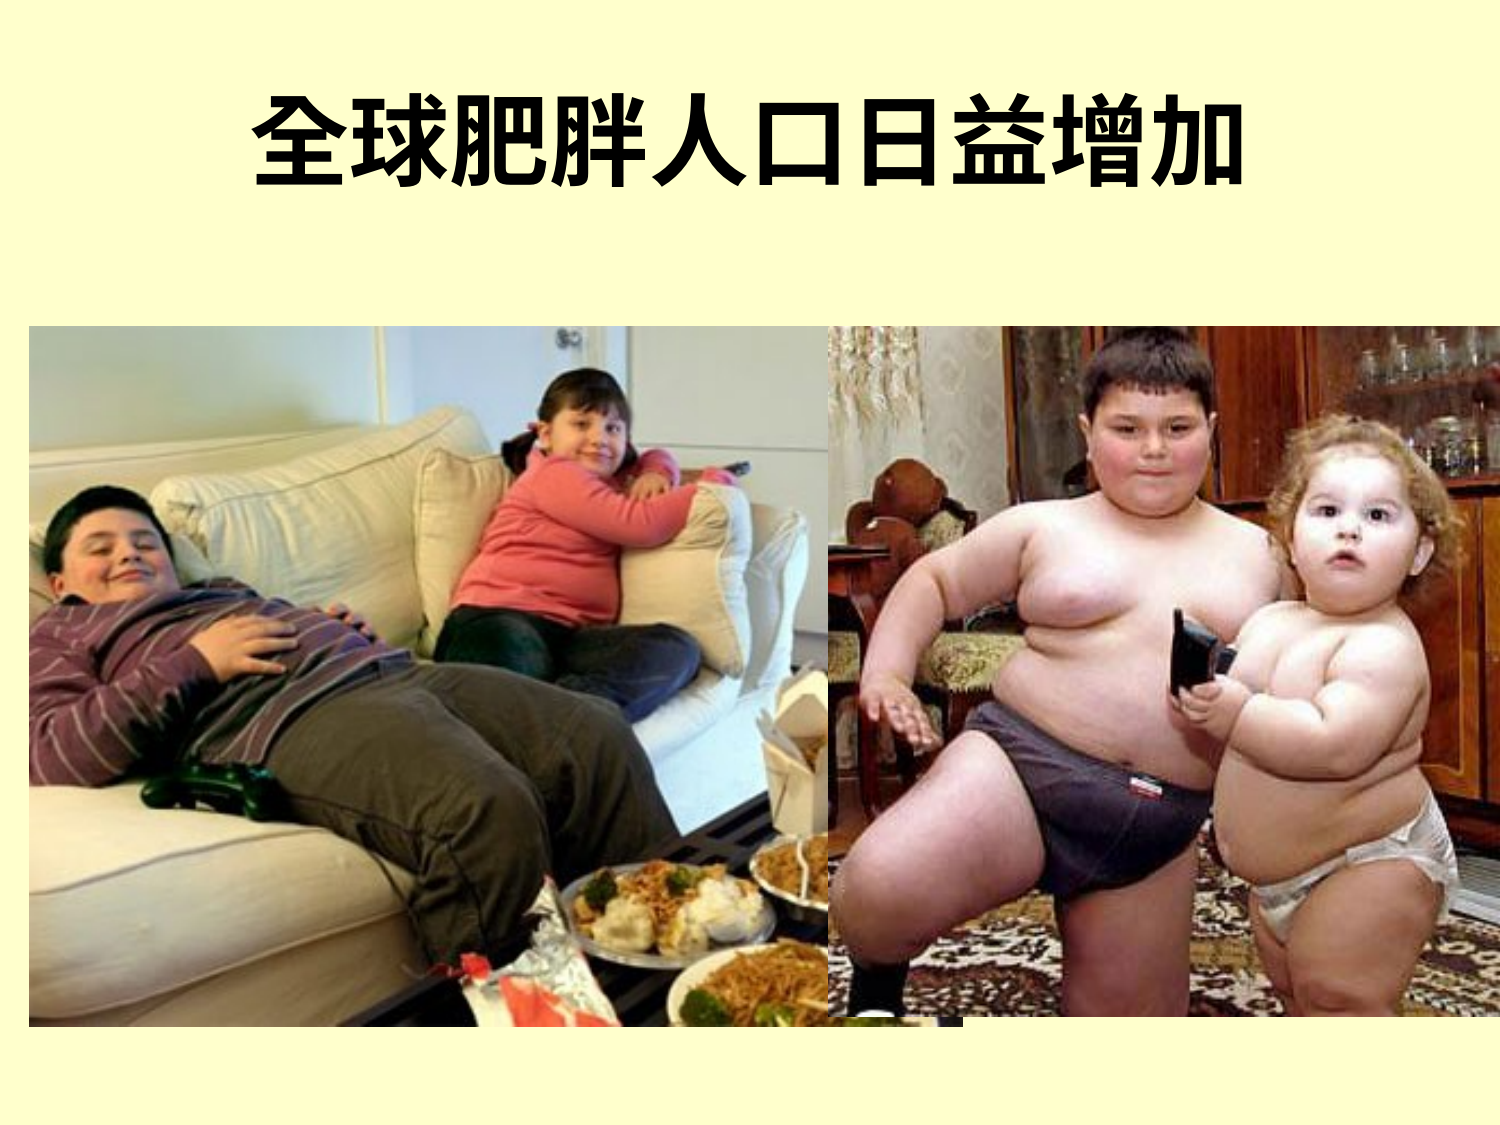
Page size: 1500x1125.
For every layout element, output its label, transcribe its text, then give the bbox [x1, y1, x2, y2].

title 全球肥胖人口日益增加 [75, 45, 1426, 233]
picture [29, 326, 1500, 1027]
